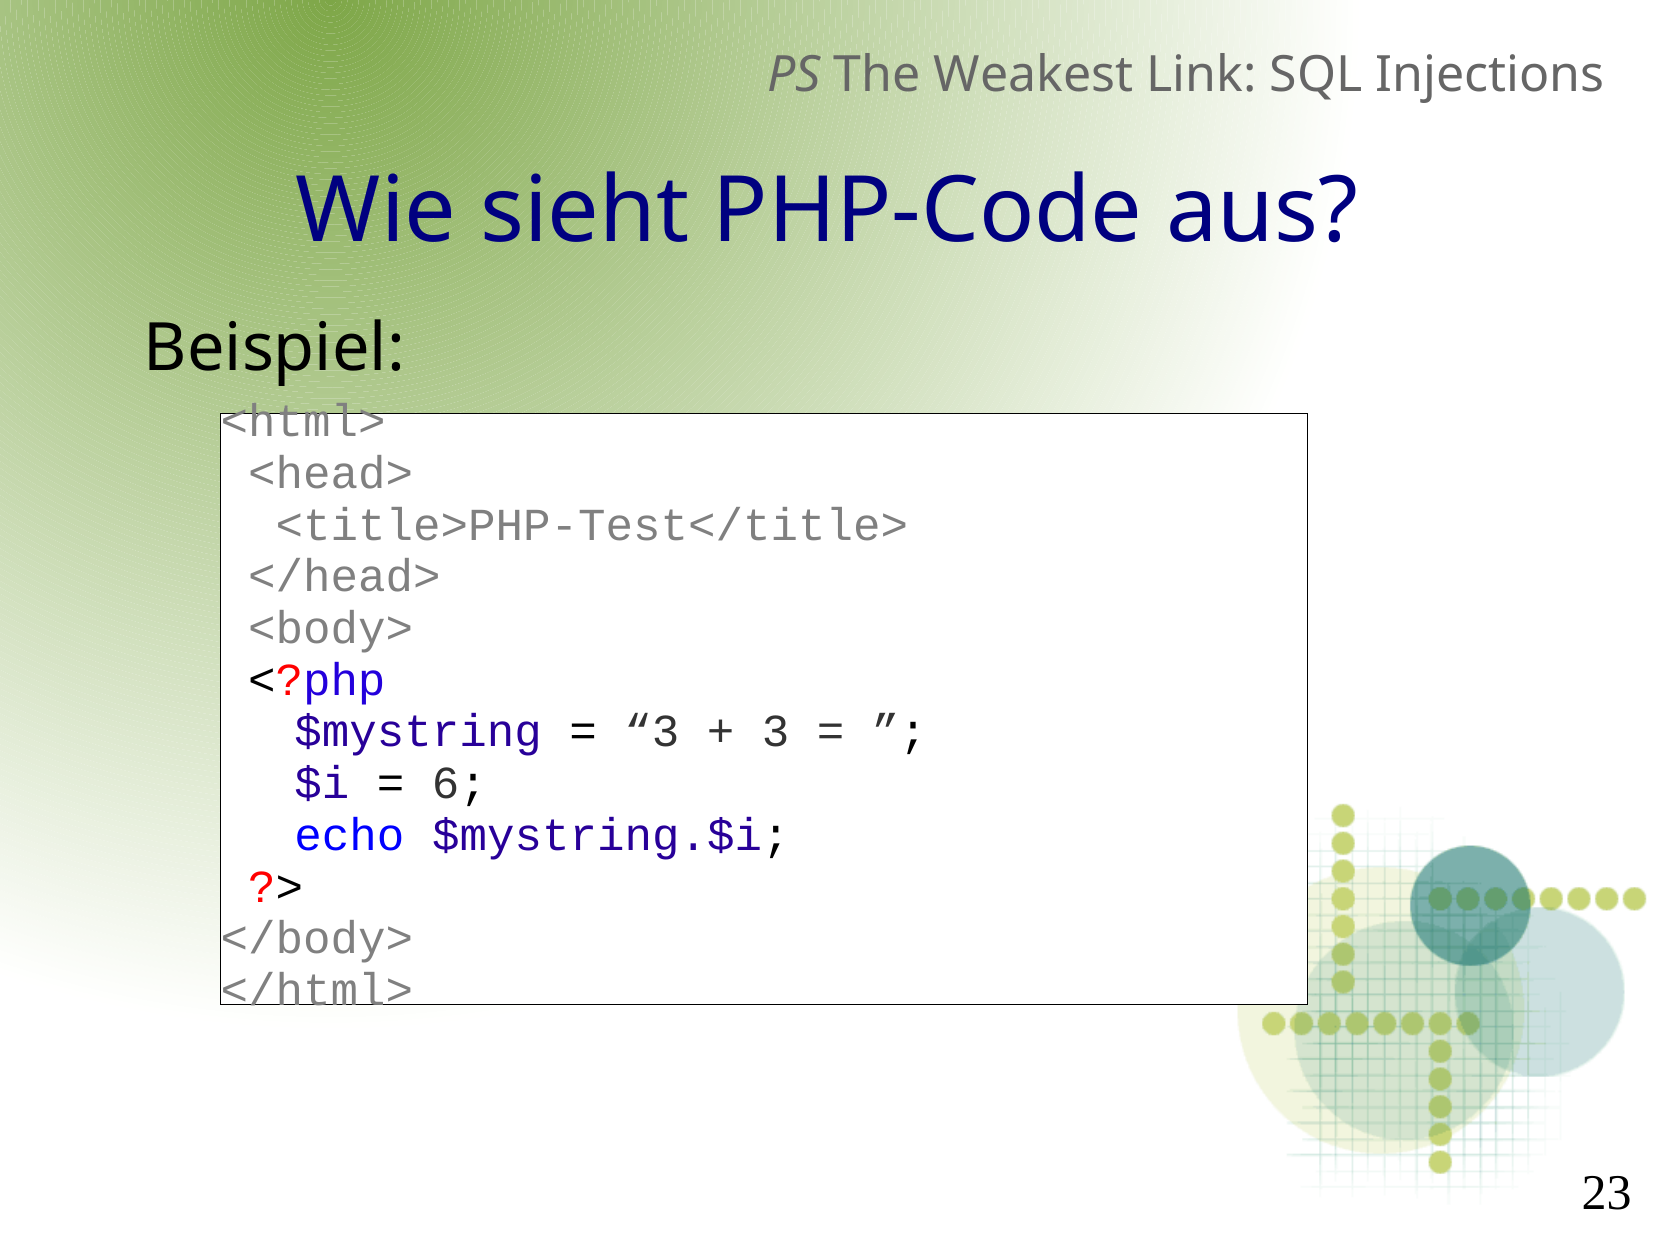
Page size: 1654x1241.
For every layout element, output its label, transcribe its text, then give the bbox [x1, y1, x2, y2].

picture [1224, 792, 1654, 1211]
text_box <html> <head> <title>PHP-Test</title> </head> <body> <?php $mystring = “3 + 3 = ”; $i = 6; echo $mystring.$i; ?> </body> </html> [220, 413, 1308, 1005]
title Wie sieht PHP-Code aus? [121, 102, 1534, 311]
list Beispiel: [126, 299, 1539, 485]
